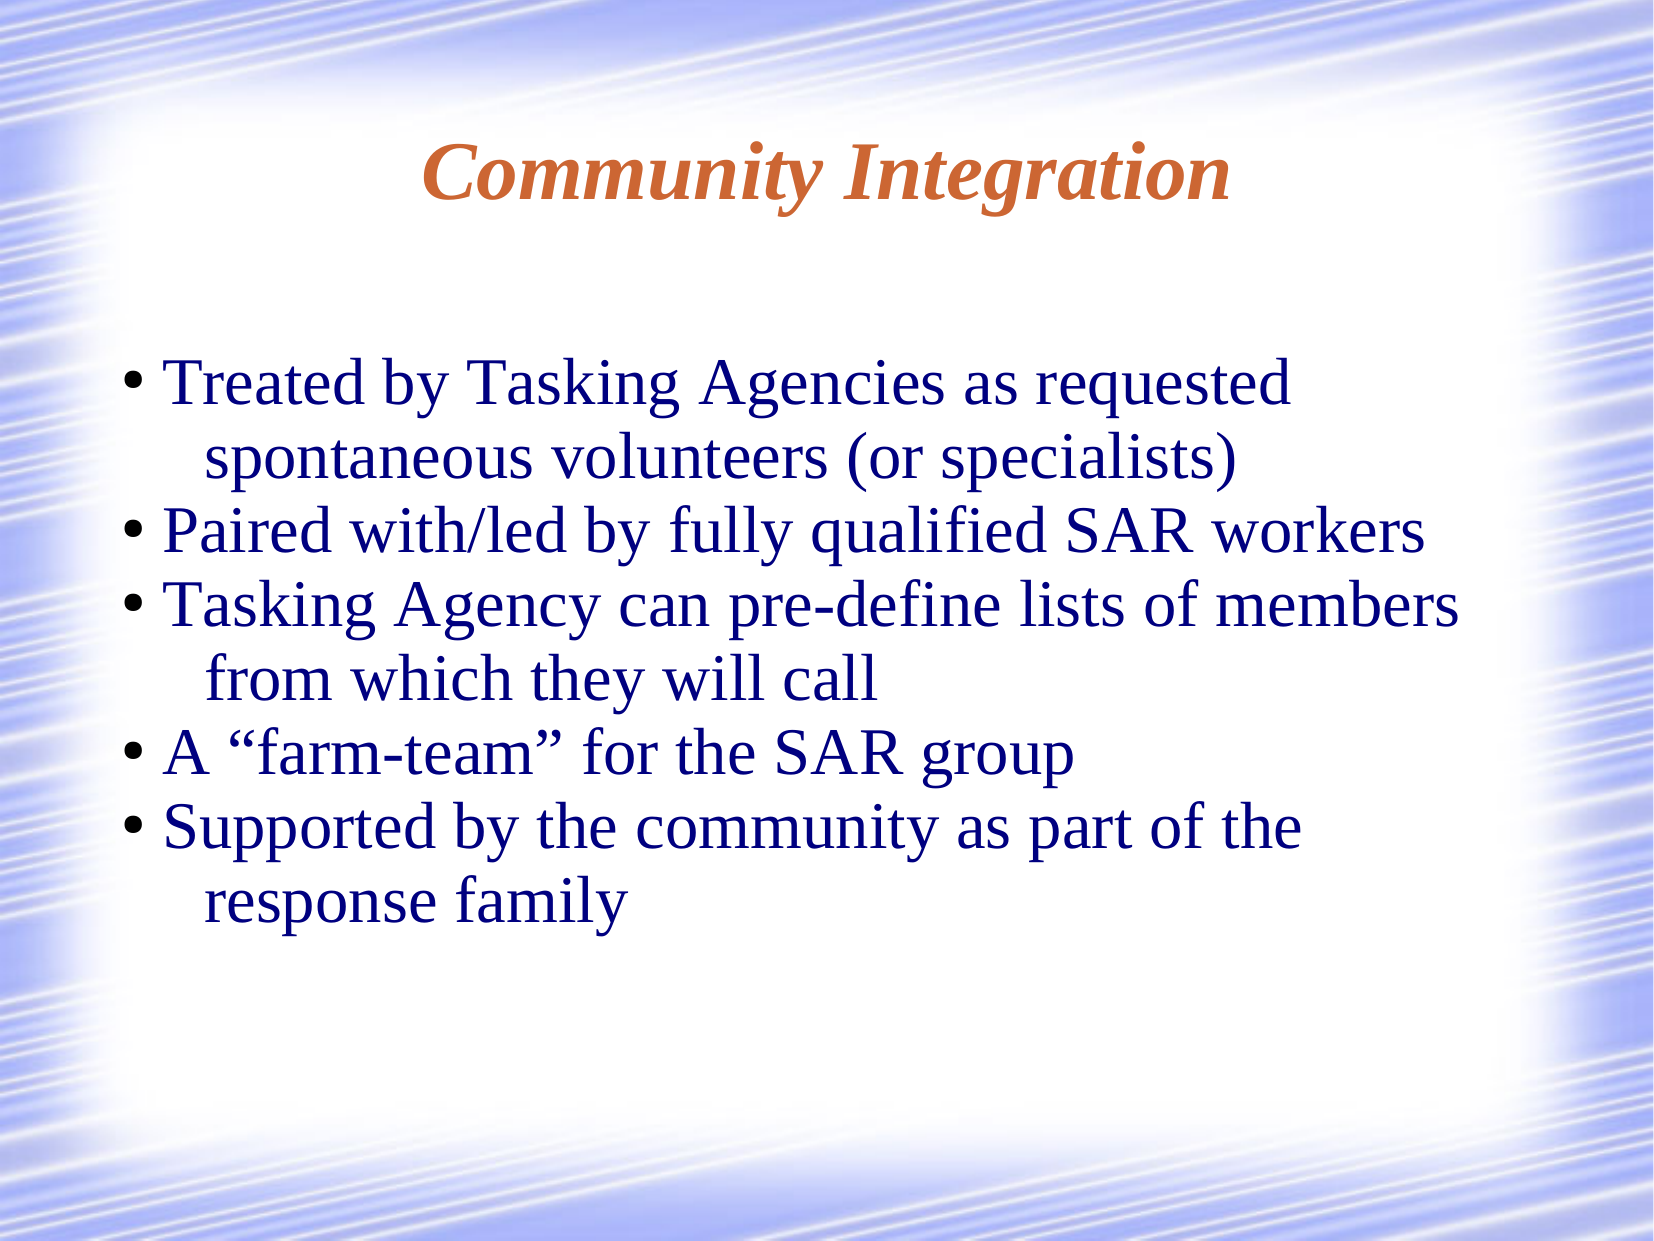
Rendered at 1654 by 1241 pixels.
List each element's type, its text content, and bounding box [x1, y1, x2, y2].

list Treated by Tasking Agencies as requested spontaneous volunteers (or specialists) Paired with/led by fully qualified SAR workers Tasking Agency can pre-define lists of members from which they will call A “farm-team” for the SAR group Supported by the community as part of the response family [121, 344, 1534, 1065]
title Community Integration [121, 67, 1534, 275]
picture [0, 0, 1654, 1241]
